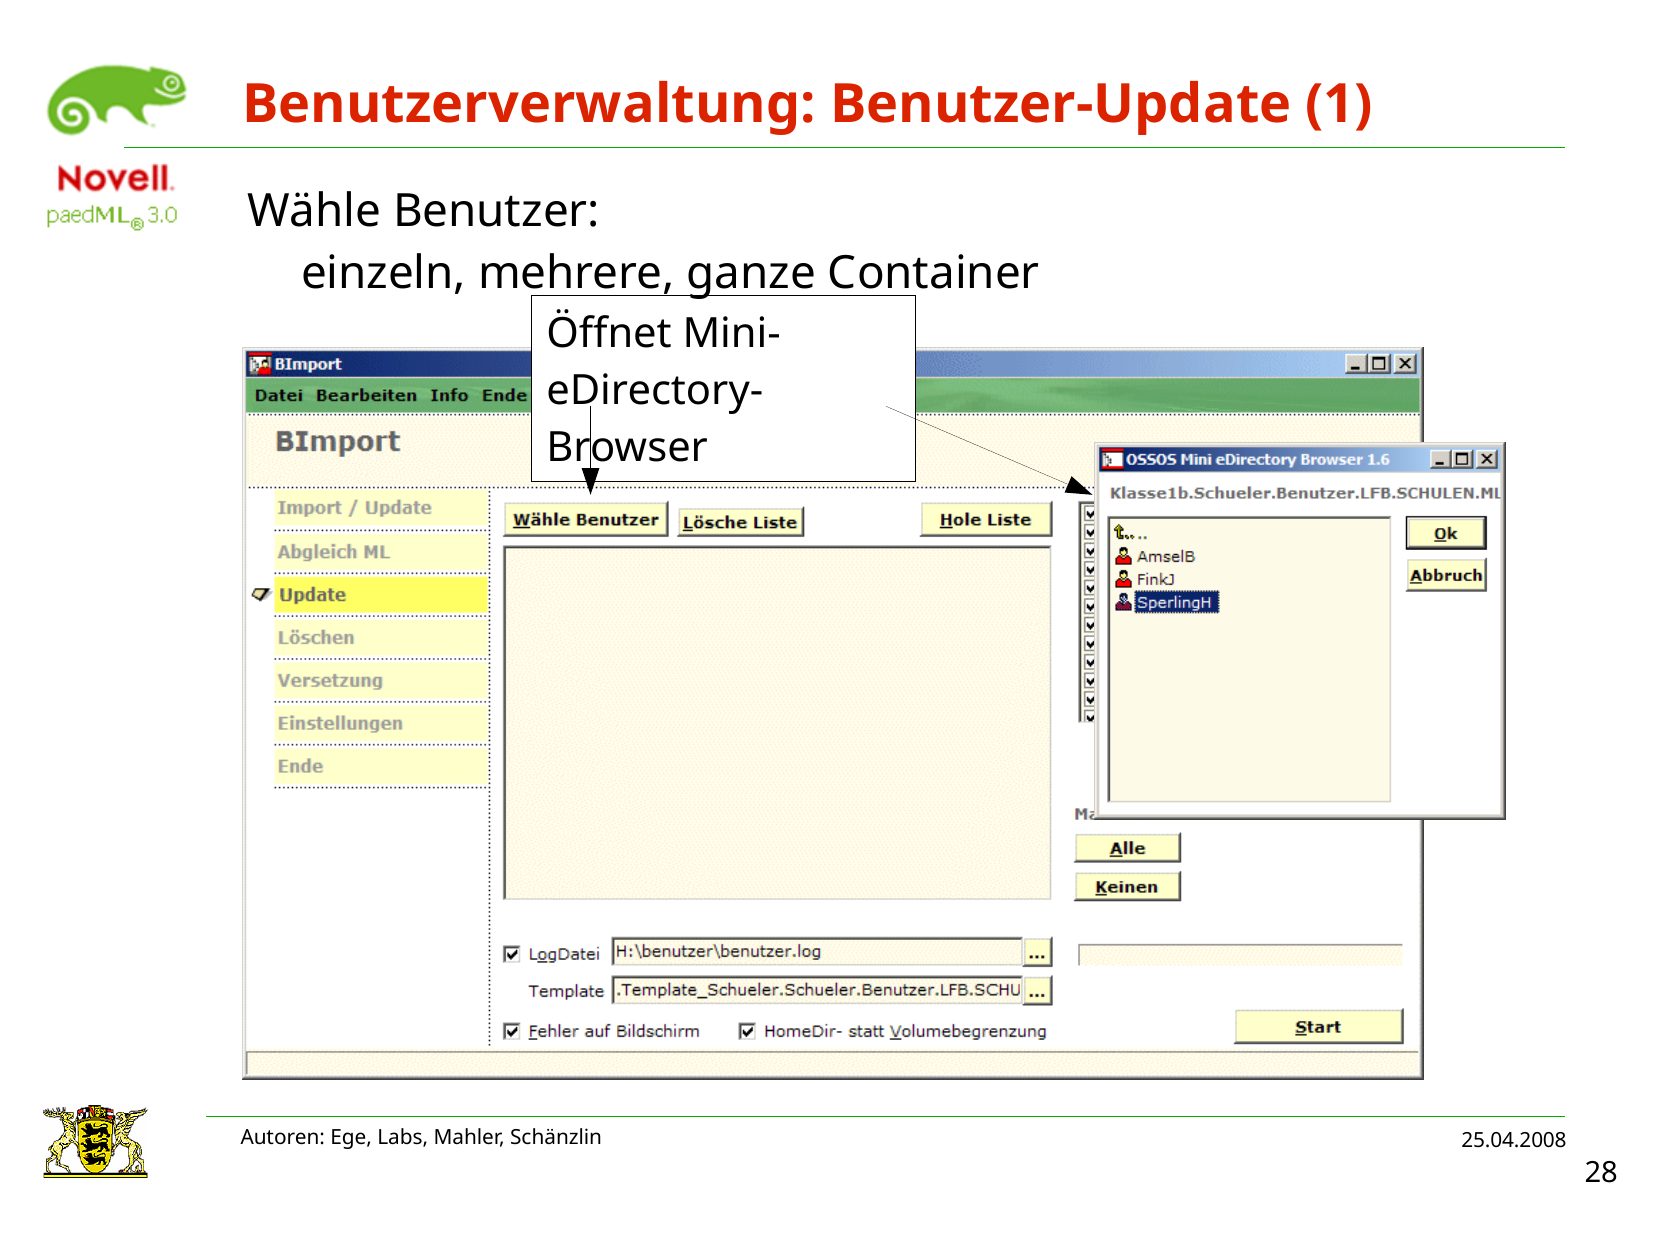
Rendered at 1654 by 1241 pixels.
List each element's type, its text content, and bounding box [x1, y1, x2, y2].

picture [242, 347, 1506, 1080]
picture [41, 1104, 148, 1180]
picture [29, 34, 199, 237]
title Benutzerverwaltung: Benutzer-Update (1) [242, 67, 1577, 136]
list Wähle Benutzer: einzeln, mehrere, ganze Container [230, 177, 1388, 296]
text_box Öffnet Mini-eDirectory-Browser [531, 296, 916, 411]
